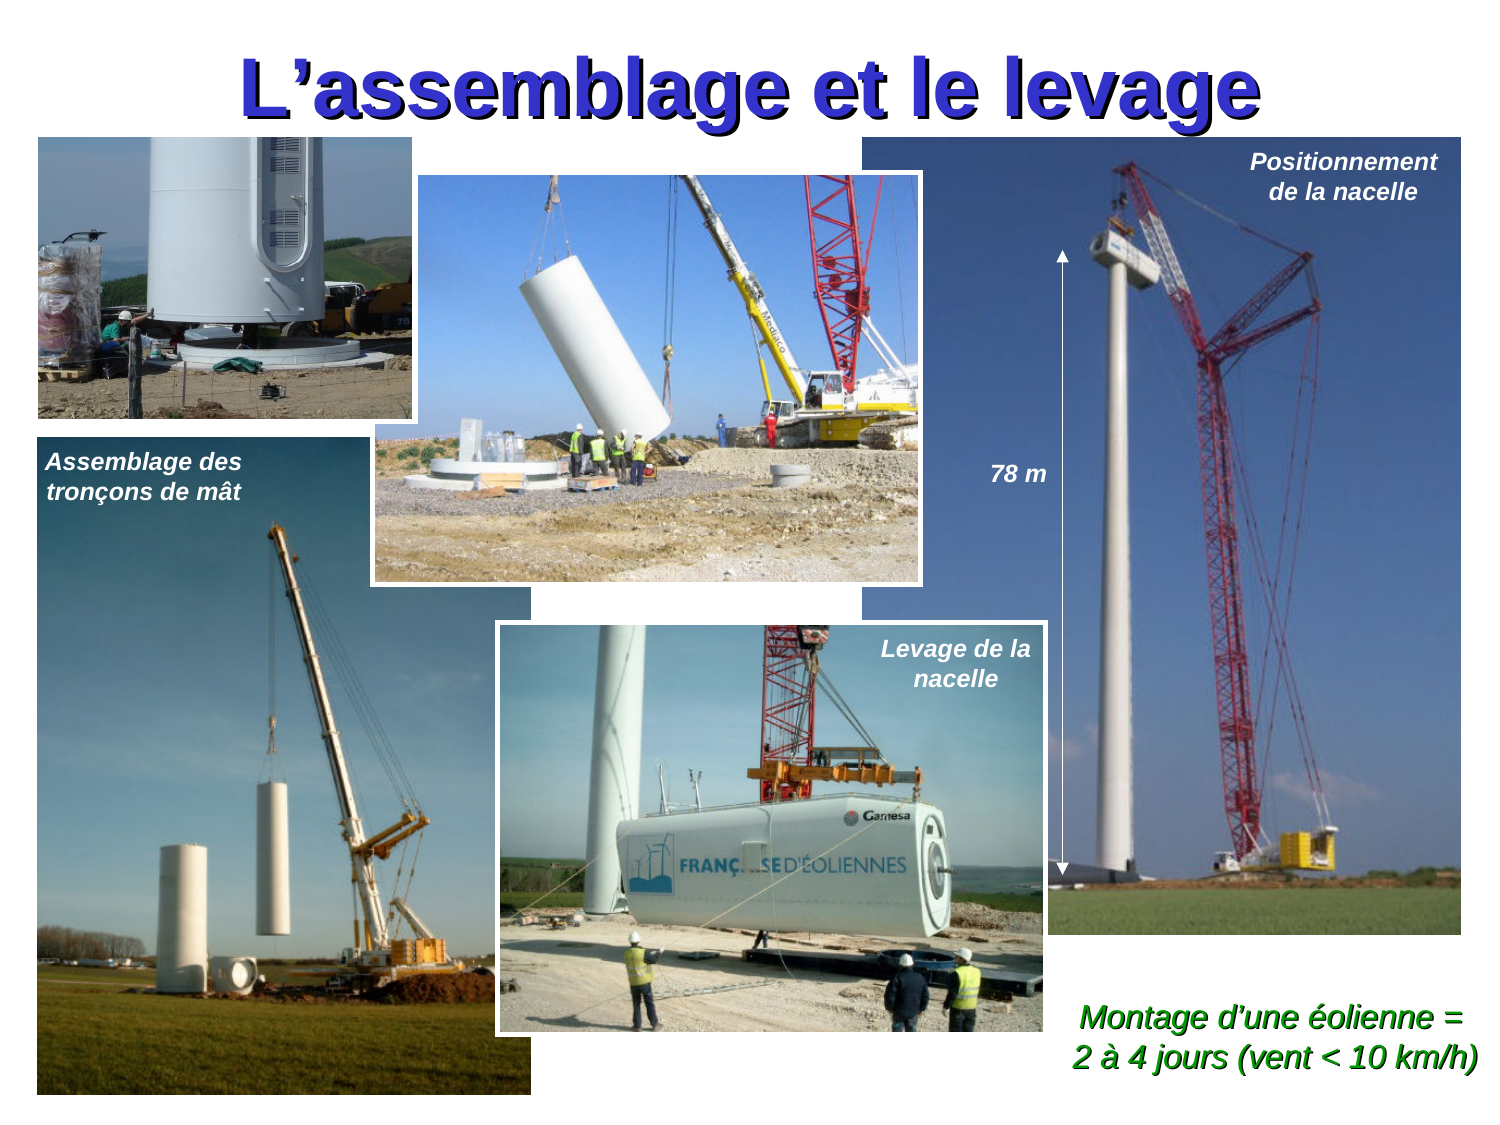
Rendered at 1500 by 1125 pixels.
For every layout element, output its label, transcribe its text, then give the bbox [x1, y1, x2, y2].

text_box Assemblage des tronçons de mât [24, 437, 263, 513]
picture [500, 624, 1044, 1033]
picture [862, 137, 1461, 935]
picture [37, 137, 413, 419]
text_box Positionnement de la nacelle [1224, 137, 1463, 213]
text_box Montage d’une éolienne = 2 à 4 jours (vent < 10 km/h) [1051, 987, 1500, 1083]
picture [37, 437, 531, 1095]
text_box L’assemblage et le levage [50, 24, 1451, 141]
text_box Levage de la nacelle [862, 624, 1051, 701]
picture [375, 174, 919, 583]
text_box 78 m [962, 450, 1075, 496]
